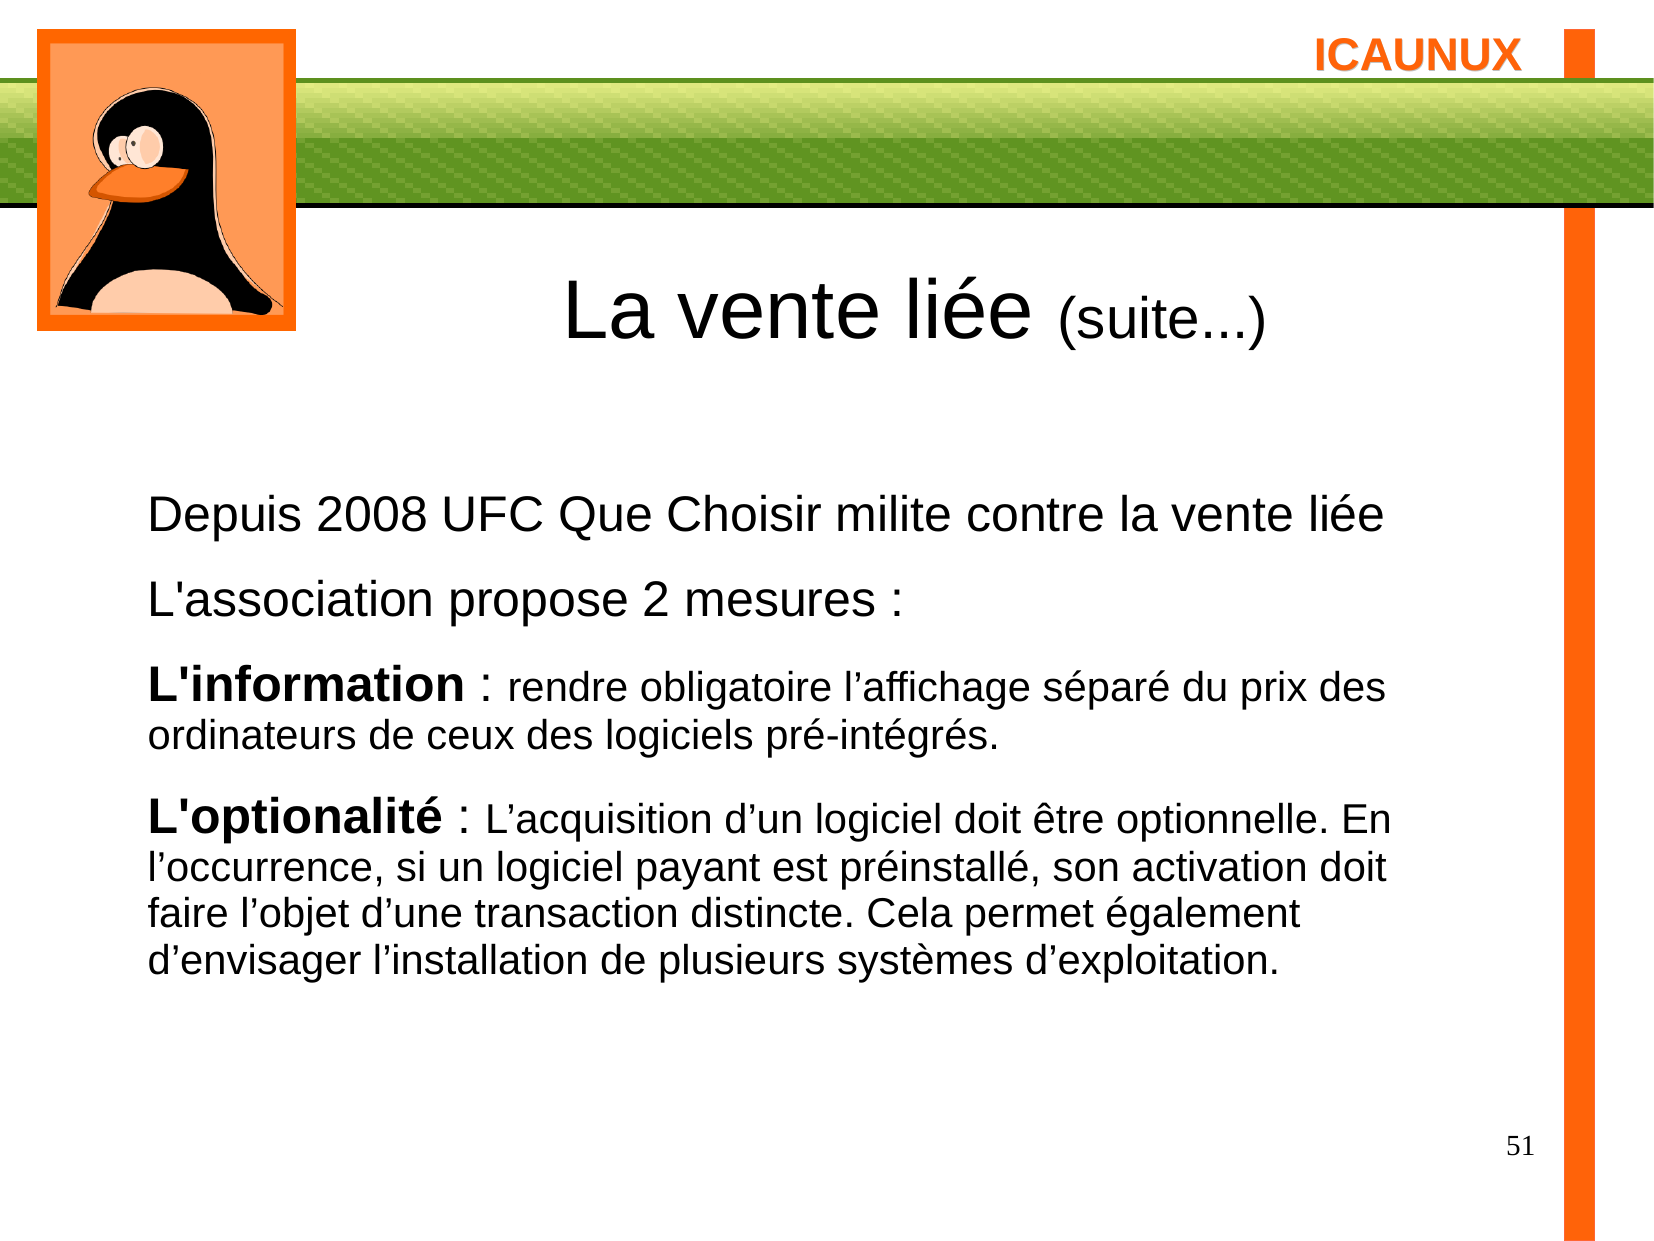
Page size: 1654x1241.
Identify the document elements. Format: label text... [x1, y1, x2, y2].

list Depuis 2008 UFC Que Choisir milite contre la vente liée L'association propose 2 mesures : L'information : rendre obligatoire l’affichage séparé du prix des ordinateurs de ceux des logiciels pré-intégrés. L'optionalité : L’acquisition d’un logiciel doit être optionnelle. En l’occurrence, si un logiciel payant est préinstallé, son activation doit faire l’objet d’une transaction distincte. Cela permet également d’envisager l’installation de plusieurs systèmes d’exploitation. [147, 485, 1477, 1123]
picture [0, 29, 1654, 331]
title La vente liée (suite...) [324, 235, 1506, 384]
